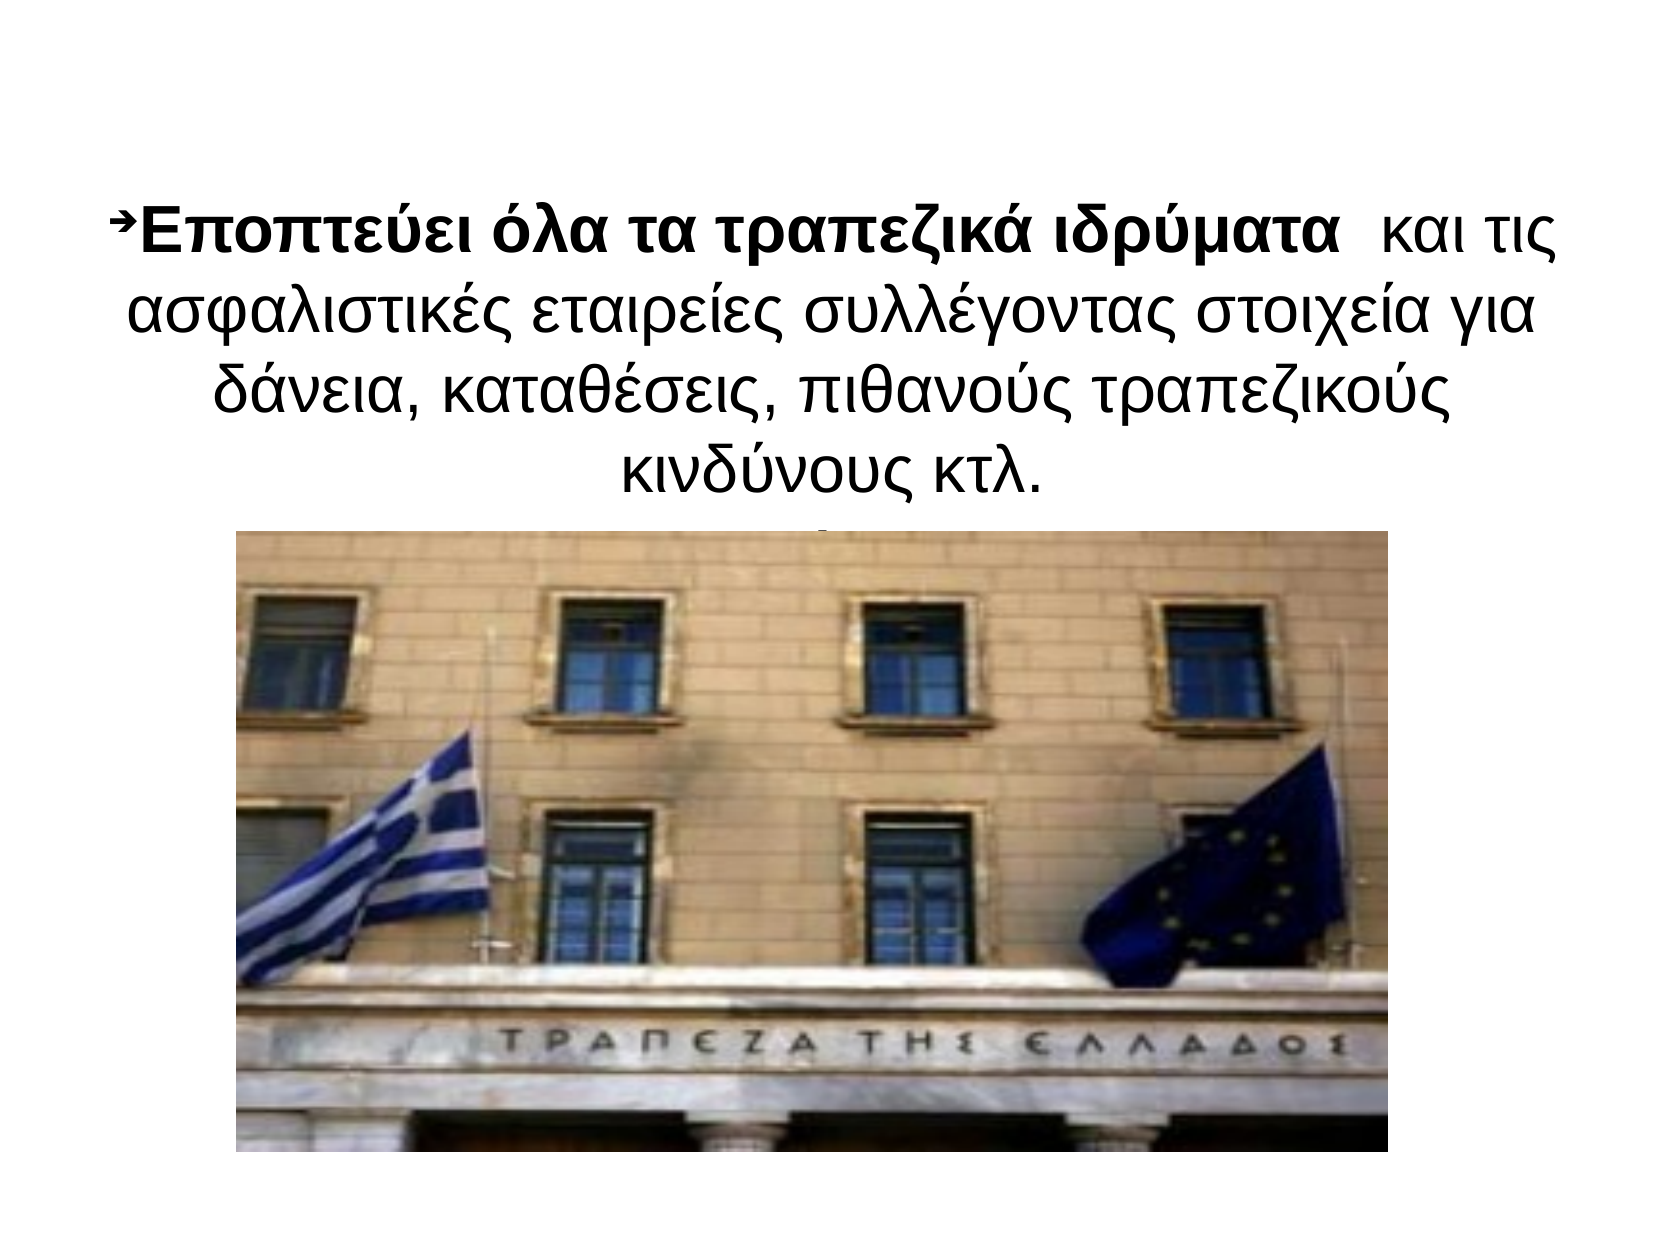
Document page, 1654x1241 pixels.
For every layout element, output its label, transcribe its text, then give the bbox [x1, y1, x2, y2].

picture [236, 531, 1388, 1152]
text_box Εποπτεύει όλα τα τραπεζικά ιδρύματα και τις ασφαλιστικές εταιρείες συλλέγοντας στοιχεία για δάνεια, καταθέσεις, πιθανούς τραπεζικούς κινδύνους κτλ. [88, 183, 1577, 588]
